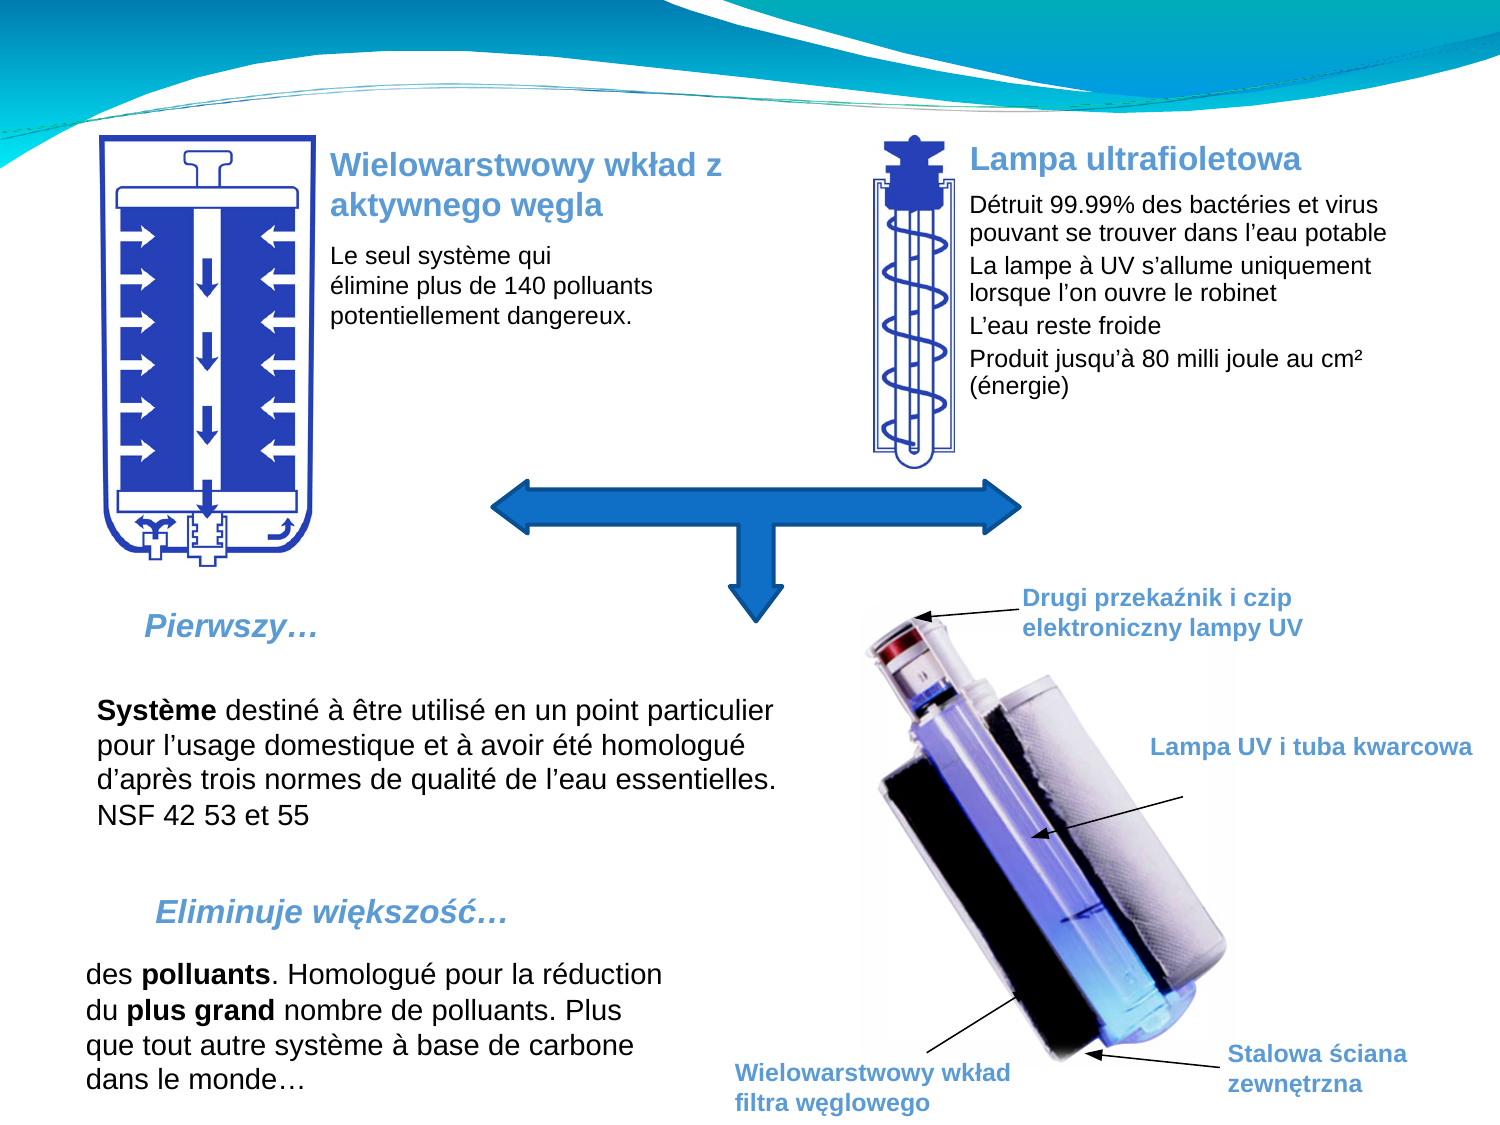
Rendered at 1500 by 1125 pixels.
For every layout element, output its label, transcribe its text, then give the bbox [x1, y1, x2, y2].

text_box Lampa ultrafioletowa [954, 129, 1405, 186]
picture [99, 135, 316, 567]
text_box Système destiné à être utilisé en un point particulier pour l’usage domestique et à avoir été homologué d’après trois normes de qualité de l’eau essentielles. NSF 42 53 et 55 [82, 683, 820, 839]
text_box Lampa UV i tuba kwarcowa [1135, 723, 1500, 769]
text_box Pierwszy… [129, 596, 411, 652]
text_box Eliminuje większość… [140, 882, 570, 938]
picture [854, 597, 1242, 1074]
text_box Wielowarstwowy wkład z aktywnego węgla [315, 135, 766, 232]
text_box Stalowa ściana zewnętrzna [1212, 1029, 1489, 1105]
text_box des polluants. Homologué pour la réduction du plus grand nombre de polluants. Plus que tout autre système à base de carbone dans le monde… [71, 948, 693, 1104]
text_box Drugi przekaźnik i czip elektroniczny lampy UV [1007, 574, 1465, 650]
picture [873, 135, 955, 469]
text_box [492, 480, 1020, 622]
text_box Wielowarstwowy wkład filtra węglowego [720, 1048, 1040, 1124]
text_box Détruit 99.99% des bactéries et virus pouvant se trouver dans l’eau potable La lampe à UV s’allume uniquement lorsque l’on ouvre le robinet L’eau reste froide Produit jusqu’à 80 milli joule au cm² (énergie) [954, 184, 1432, 468]
text_box Le seul système qui élimine plus de 140 polluants potentiellement dangereux. [315, 232, 710, 384]
